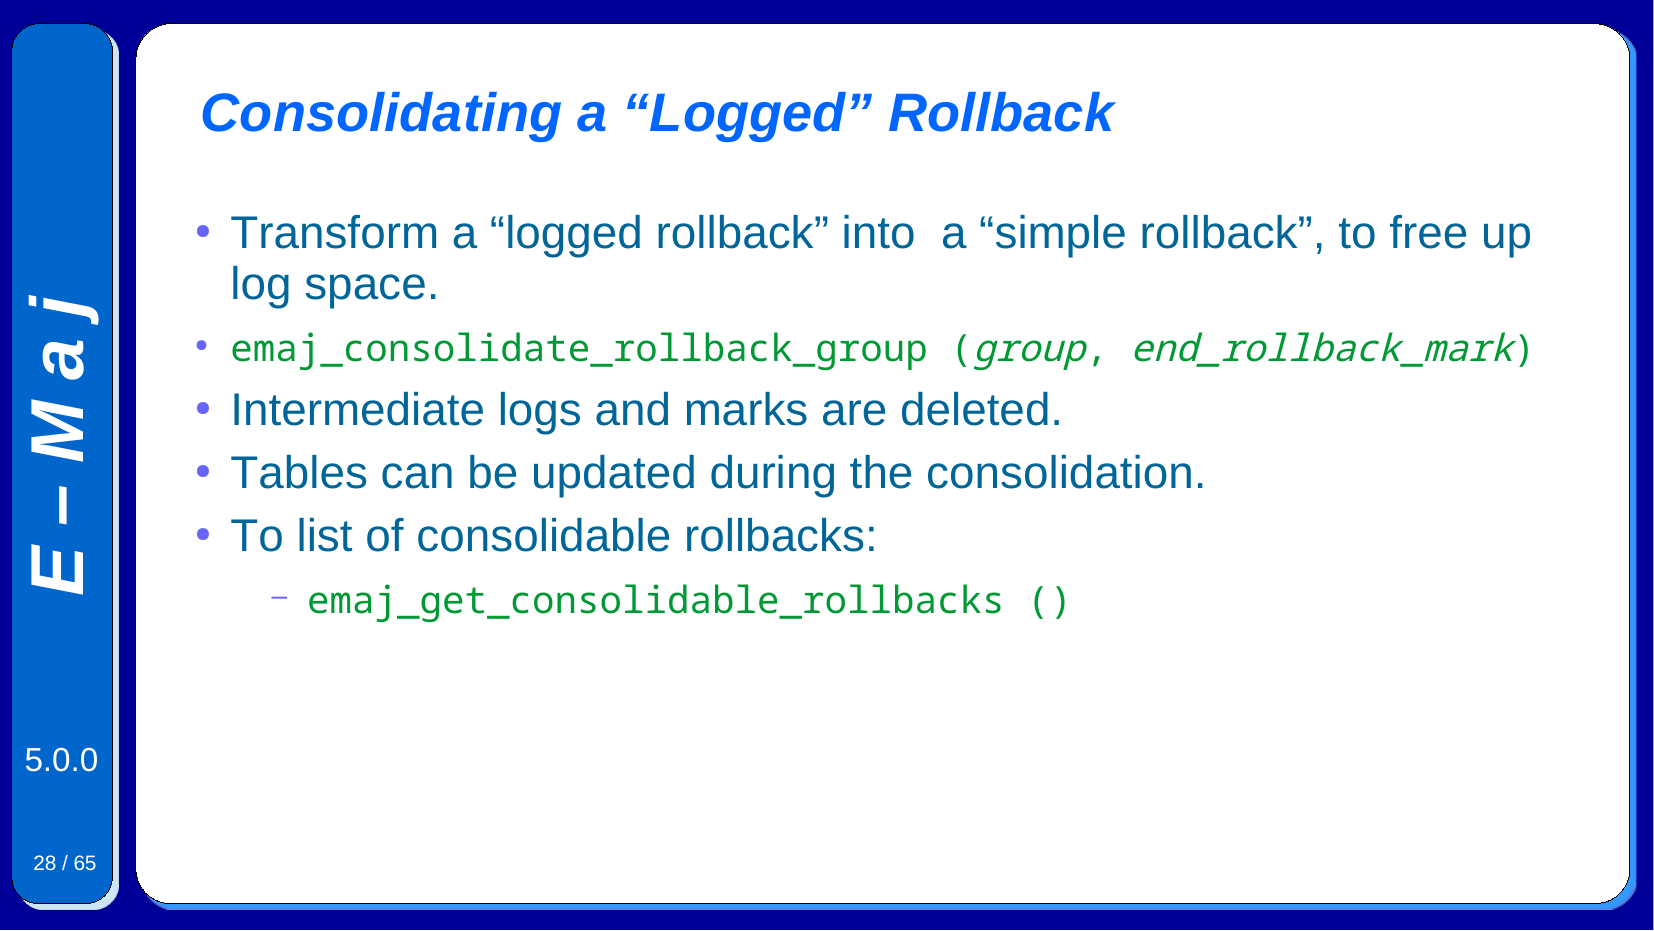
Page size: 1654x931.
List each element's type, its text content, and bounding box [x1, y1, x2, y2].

list Transform a “logged rollback” into a “simple rollback”, to free up log space. emaj_consolidate_rollback_group (group, end_rollback_mark) Intermediate logs and marks are deleted. Tables can be updated during the consolidation. To list of consolidable rollbacks: emaj_get_consolidable_rollbacks () [177, 206, 1587, 827]
title Consolidating a “Logged” Rollback [200, 34, 1575, 191]
